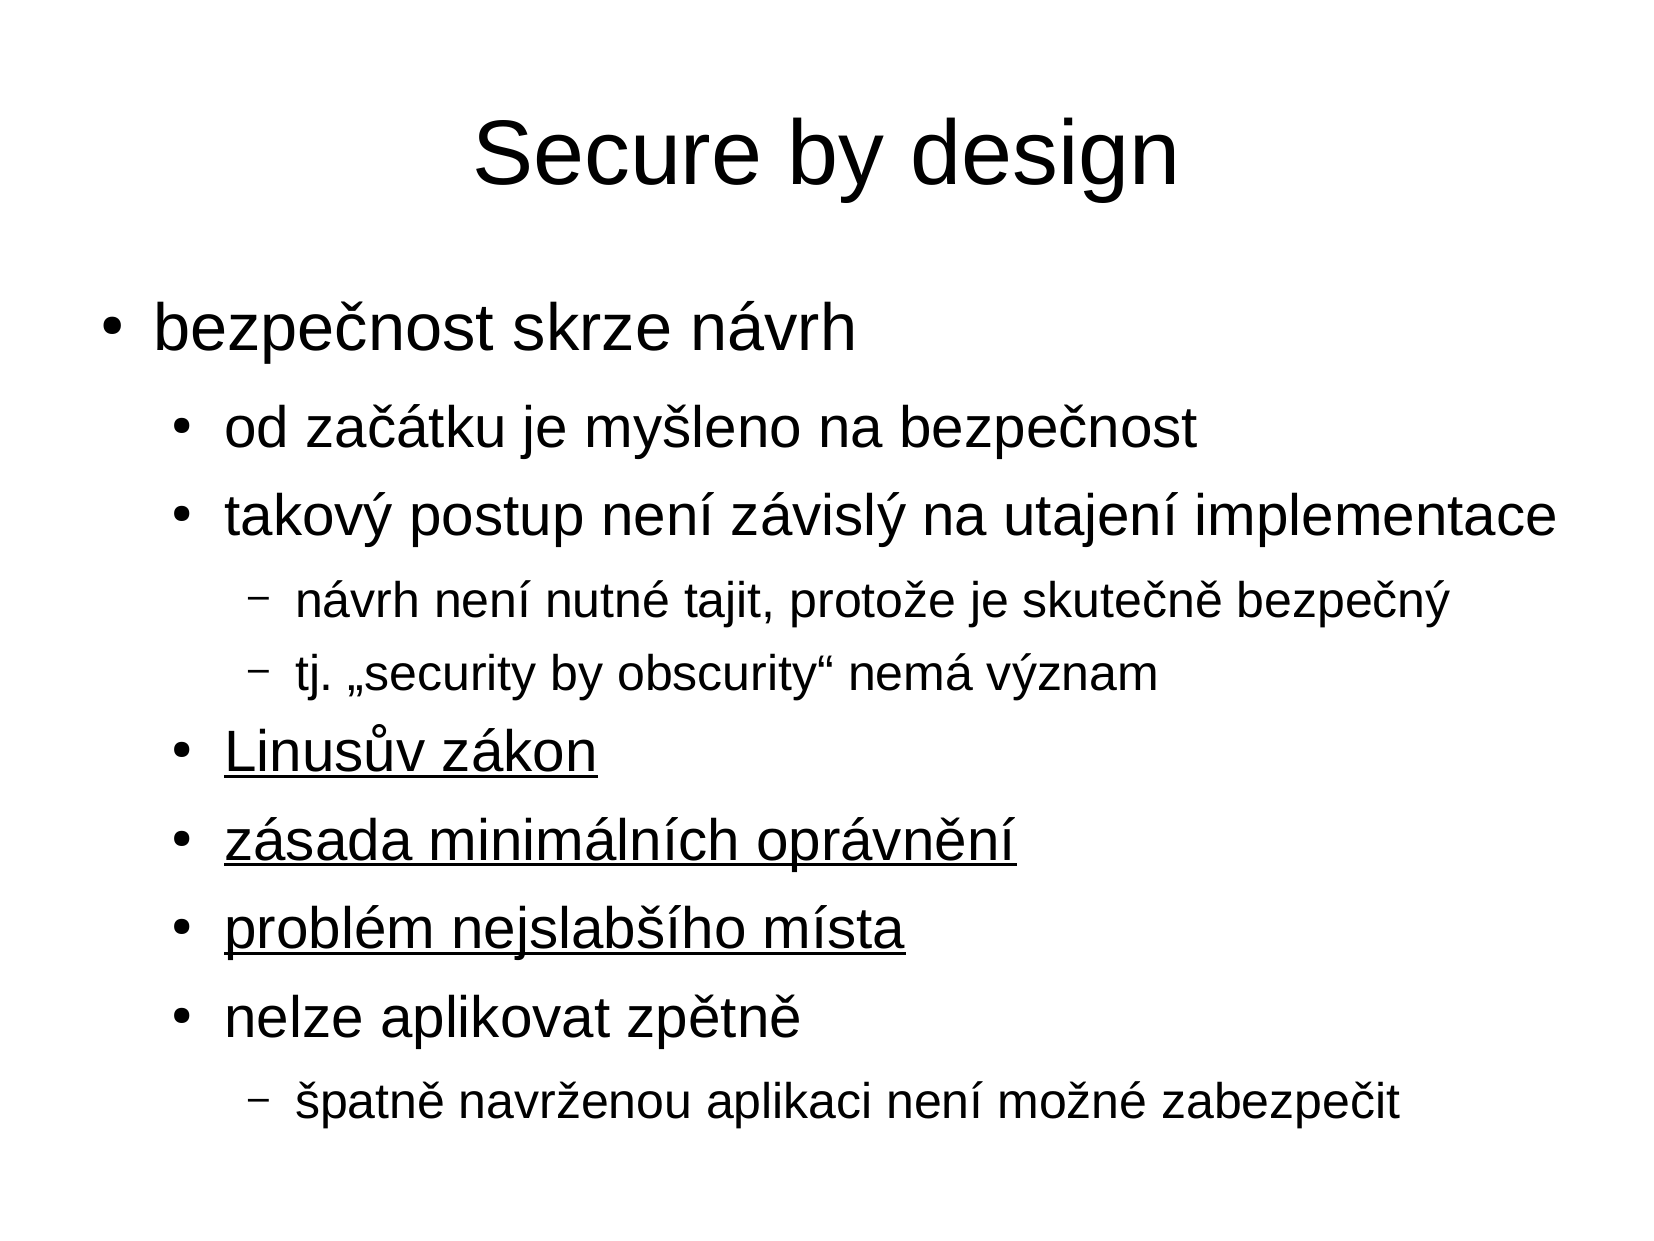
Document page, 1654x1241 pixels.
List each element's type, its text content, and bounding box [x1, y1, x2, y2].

list bezpečnost skrze návrh od začátku je myšleno na bezpečnost takový postup není závislý na utajení implementace návrh není nutné tajit, protože je skutečně bezpečný tj. „security by obscurity“ nemá význam Linusův zákon zásada minimálních oprávnění problém nejslabšího místa nelze aplikovat zpětně špatně navrženou aplikaci není možné zabezpečit [82, 290, 1571, 1130]
title Secure by design [82, 49, 1571, 257]
